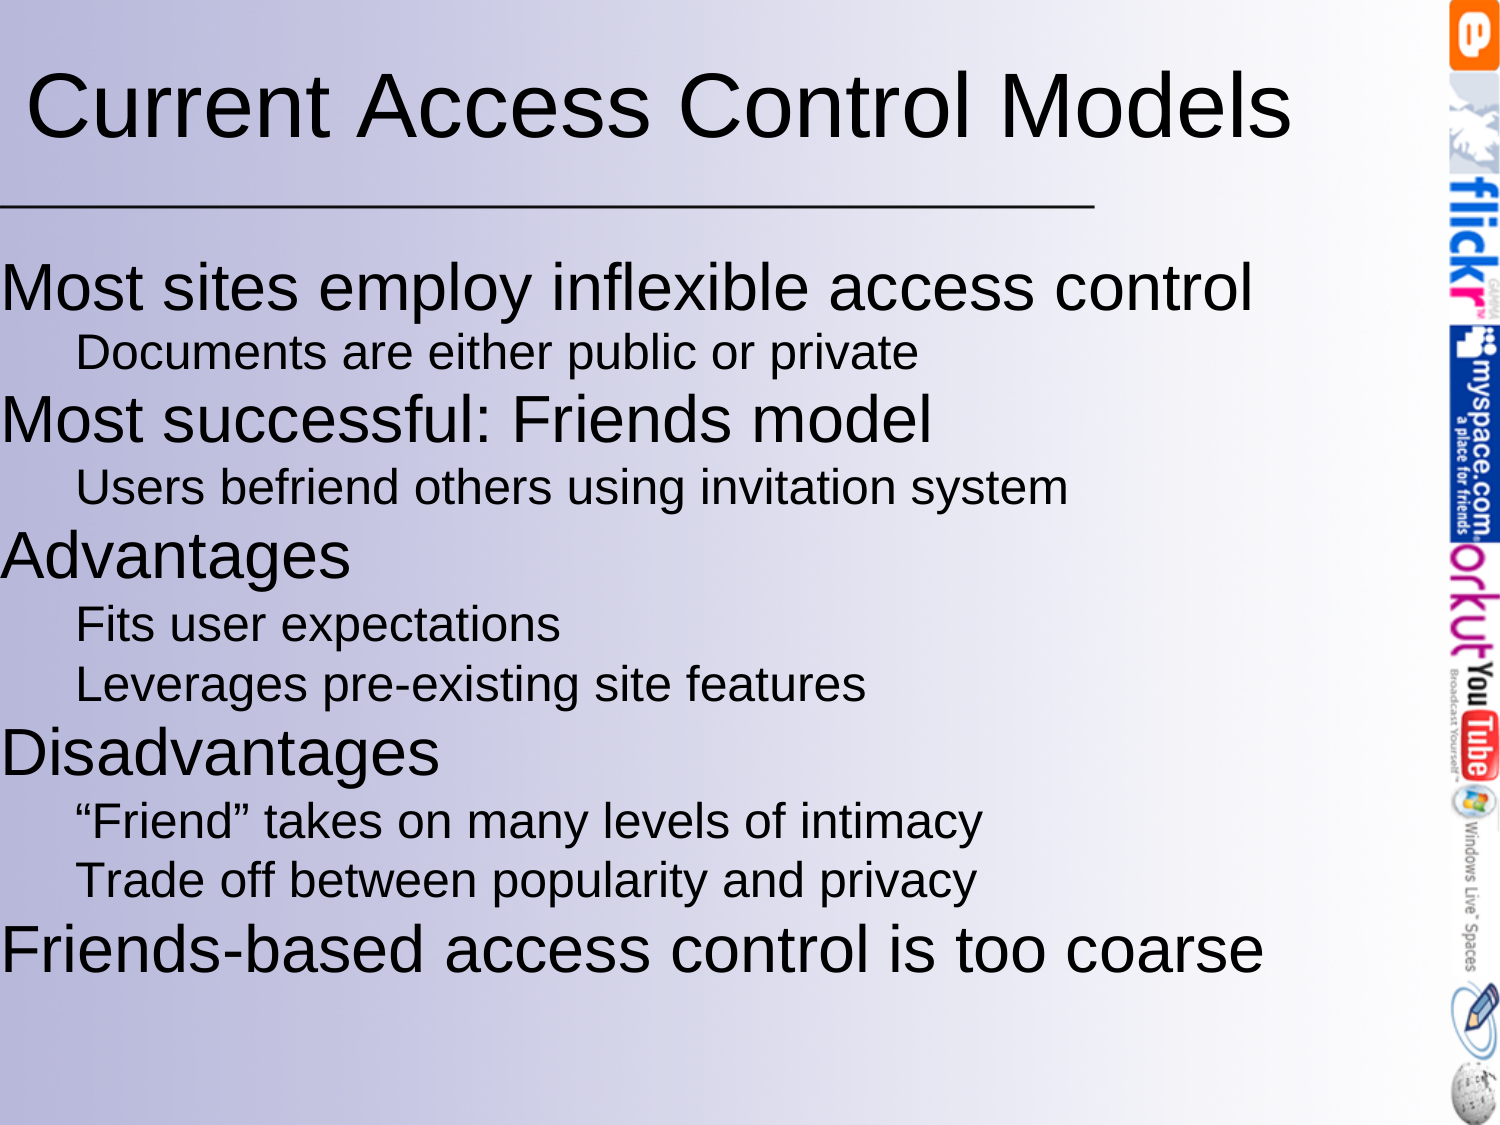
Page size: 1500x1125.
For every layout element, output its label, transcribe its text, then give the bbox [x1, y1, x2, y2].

list Most sites employ inflexible access control Documents are either public or private Most successful: Friends model Users befriend others using invitation system Advantages Fits user expectations Leverages pre-existing site features Disadvantages “Friend” takes on many levels of intimacy Trade off between popularity and privacy Friends-based access control is too coarse [0, 262, 1350, 1091]
picture [0, 0, 1500, 1125]
title Current Access Control Models [0, 44, 1350, 181]
